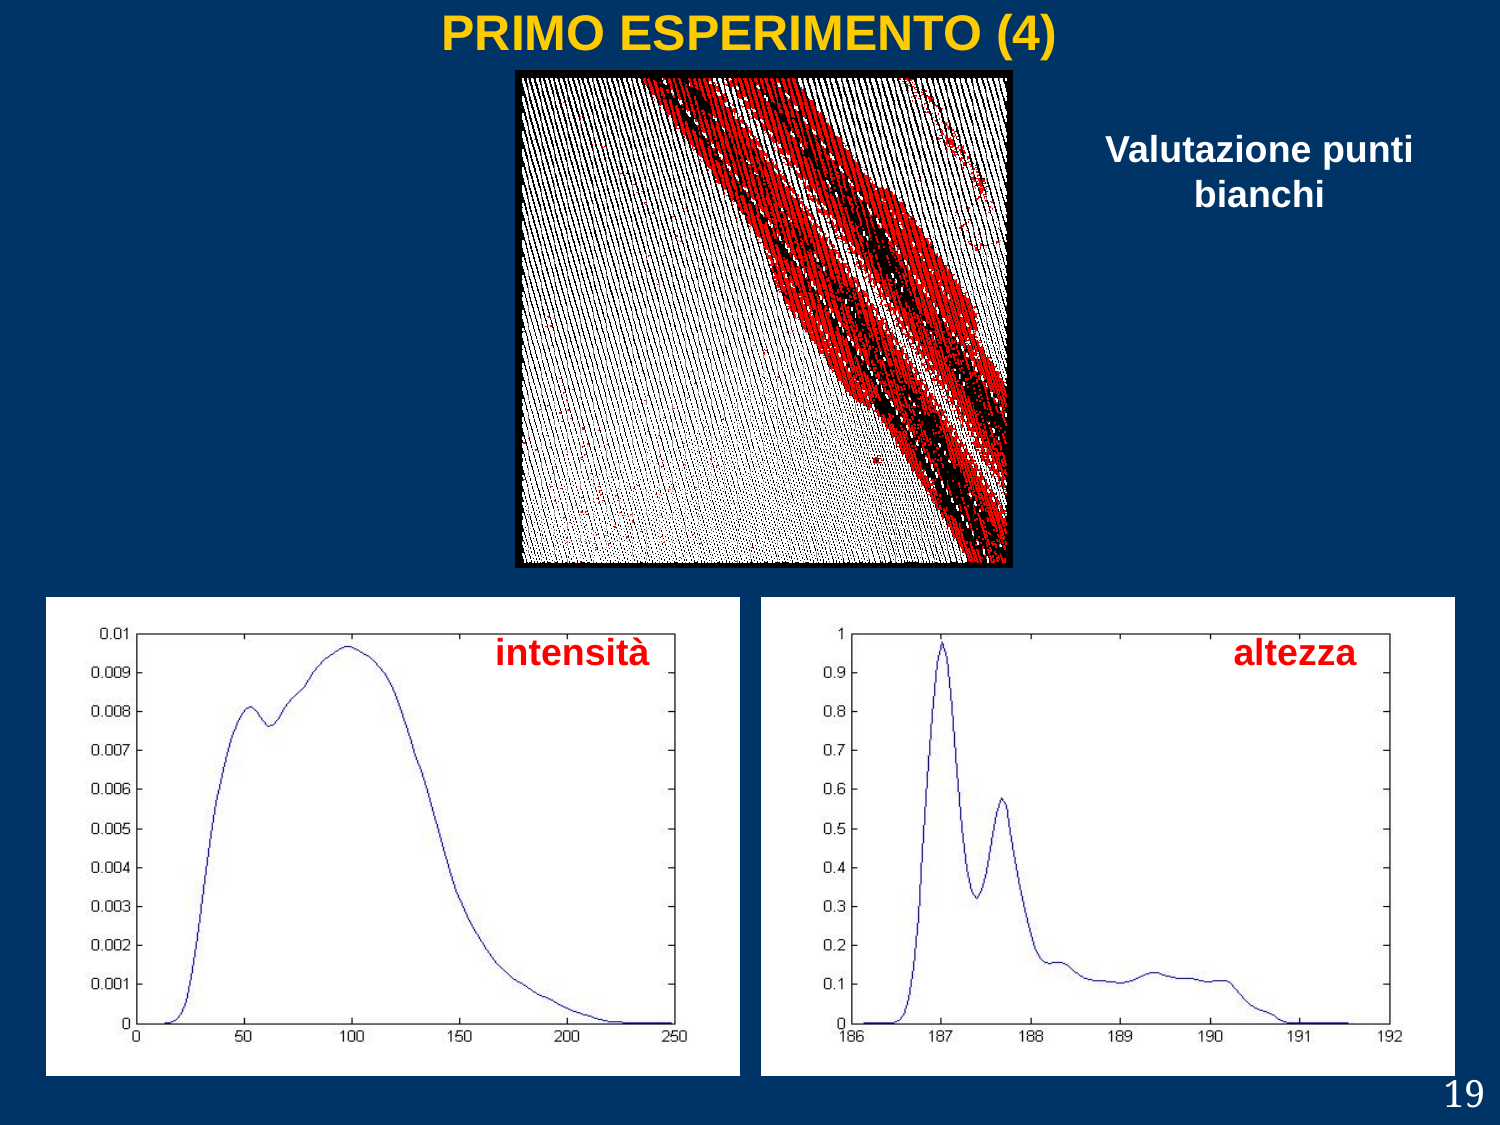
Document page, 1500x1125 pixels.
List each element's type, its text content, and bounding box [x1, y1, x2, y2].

text_box Valutazione punti bianchi [1019, 117, 1500, 222]
picture [46, 597, 740, 1076]
text_box altezza [1218, 621, 1383, 681]
text_box PRIMO ESPERIMENTO (4) [0, 0, 1500, 69]
slide_number <numero> [1149, 1062, 1500, 1125]
picture [761, 597, 1455, 1076]
picture [515, 70, 1013, 568]
text_box intensità [480, 621, 668, 681]
